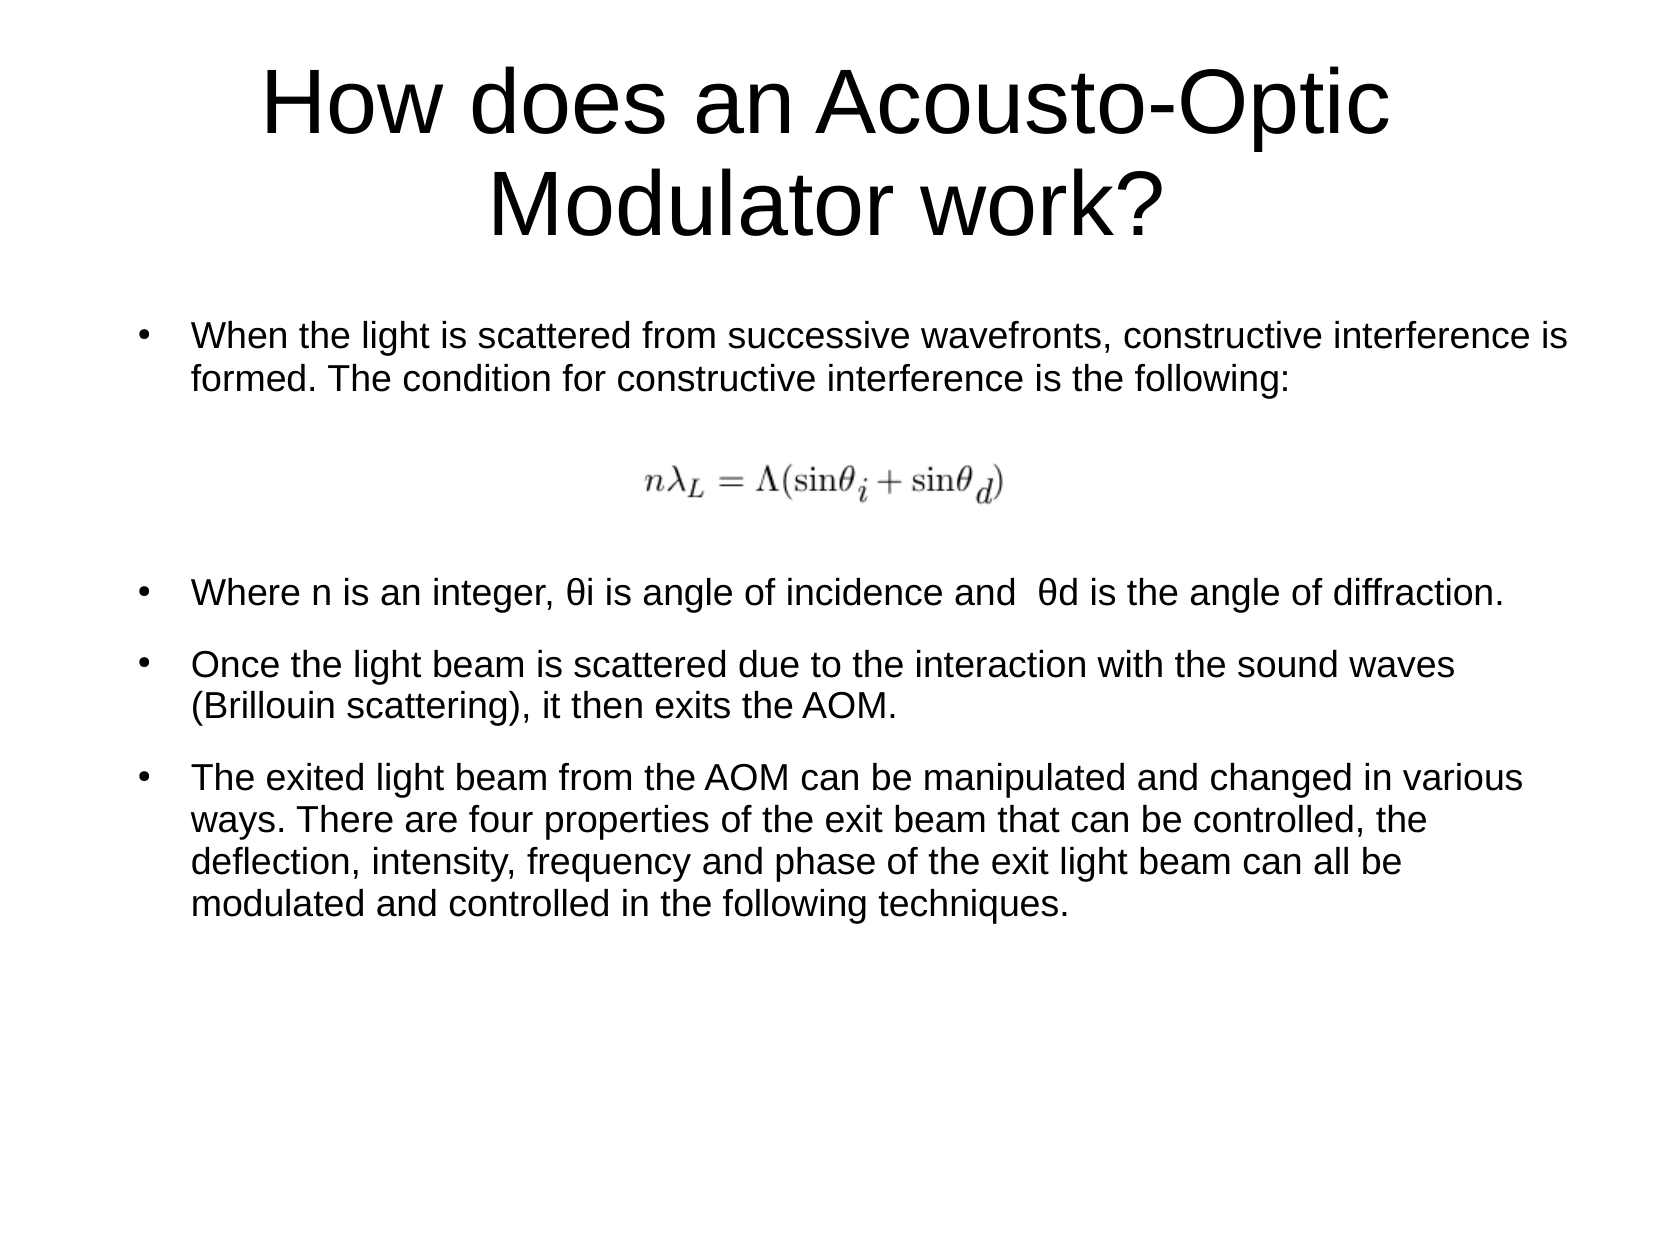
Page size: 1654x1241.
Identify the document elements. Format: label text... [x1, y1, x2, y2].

title How does an Acousto-Optic Modulator work? [82, 49, 1571, 257]
picture [630, 458, 1006, 511]
list When the light is scattered from successive wavefronts, constructive interference is formed. The condition for constructive interference is the following: Where n is an integer, θi is angle of incidence and θd is the angle of diffraction. Once the light beam is scattered due to the interaction with the sound waves (Brillouin scattering), it then exits the AOM. The exited light beam from the AOM can be manipulated and changed in various ways. There are four properties of the exit beam that can be controlled, the deflection, intensity, frequency and phase of the exit light beam can all be modulated and controlled in the following techniques. [119, 315, 1576, 1035]
